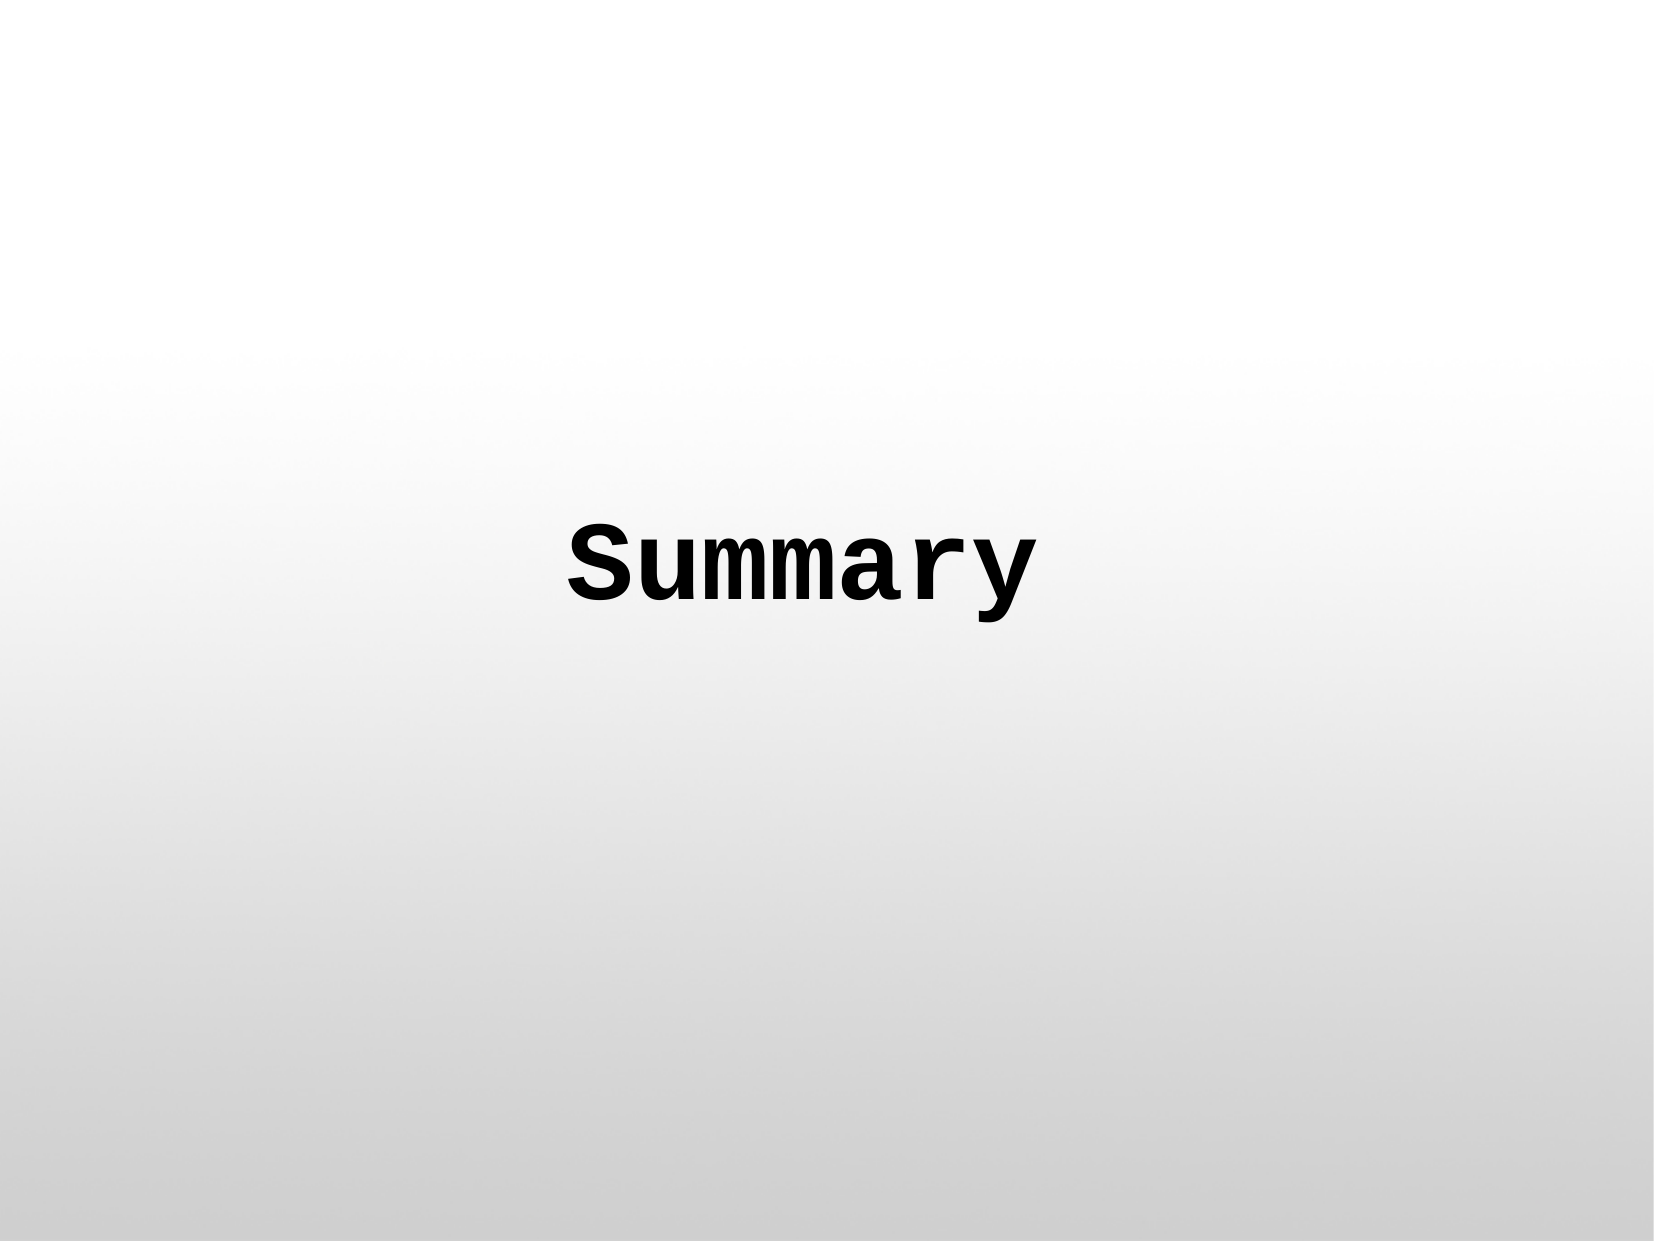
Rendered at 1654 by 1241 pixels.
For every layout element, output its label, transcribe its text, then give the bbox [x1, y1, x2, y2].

title Summary [59, 466, 1548, 674]
picture [0, 0, 1654, 1241]
